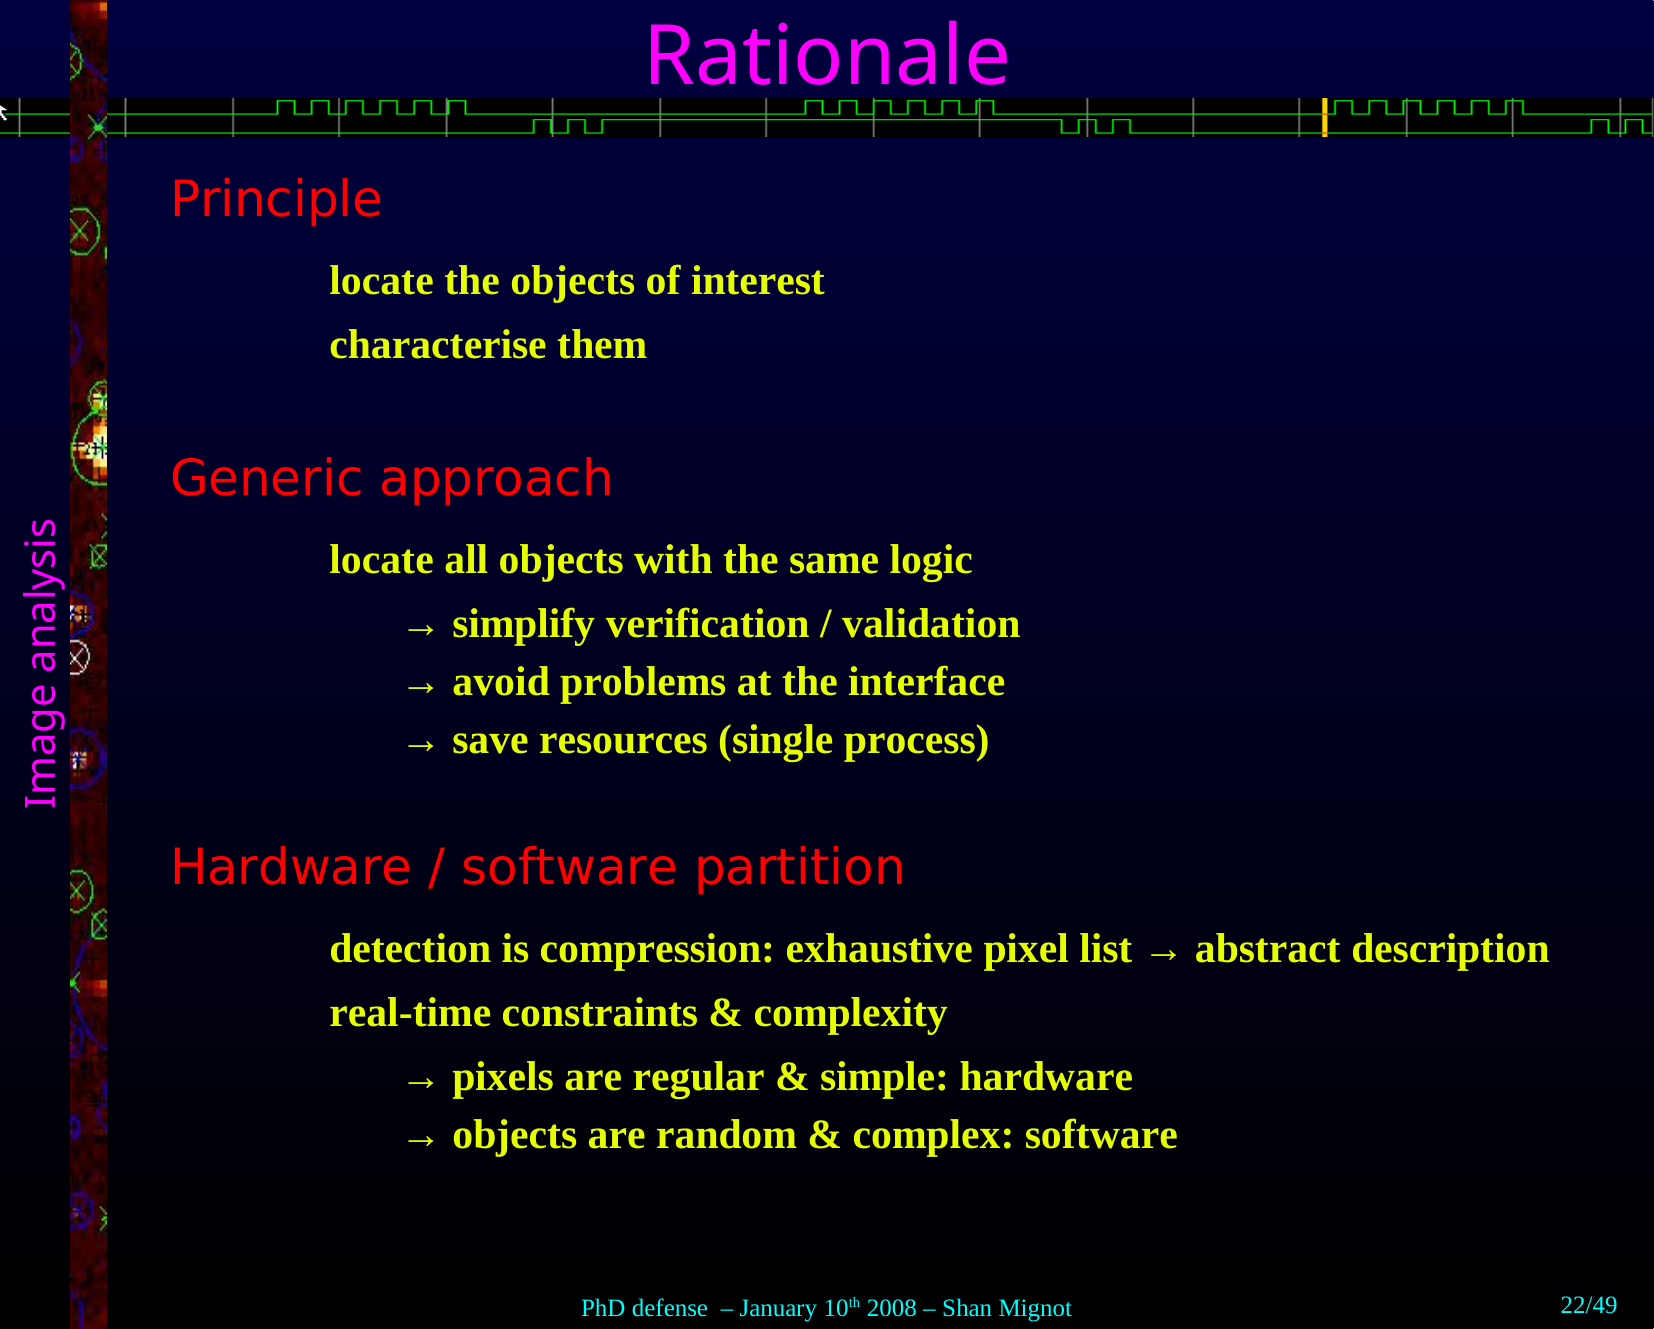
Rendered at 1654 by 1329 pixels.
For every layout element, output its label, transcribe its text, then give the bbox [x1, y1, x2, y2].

text_box PhD defense – January 10th 2008 – Shan Mignot [75, 1251, 1579, 1329]
picture [1534, 98, 1654, 137]
list Principle locate the objects of interest characterise them Generic approach locate all objects with the same logic → simplify verification / validation → avoid problems at the interface → save resources (single process) Hardware / software partition detection is compression: exhaustive pixel list → abstract description real-time constraints & complexity → pixels are regular & simple: hardware → objects are random & complex: software [152, 169, 1609, 1273]
text_box <number>/49 [1521, 1273, 1654, 1329]
title Image analysis [0, 0, 137, 1329]
title Rationale [137, 0, 1534, 163]
